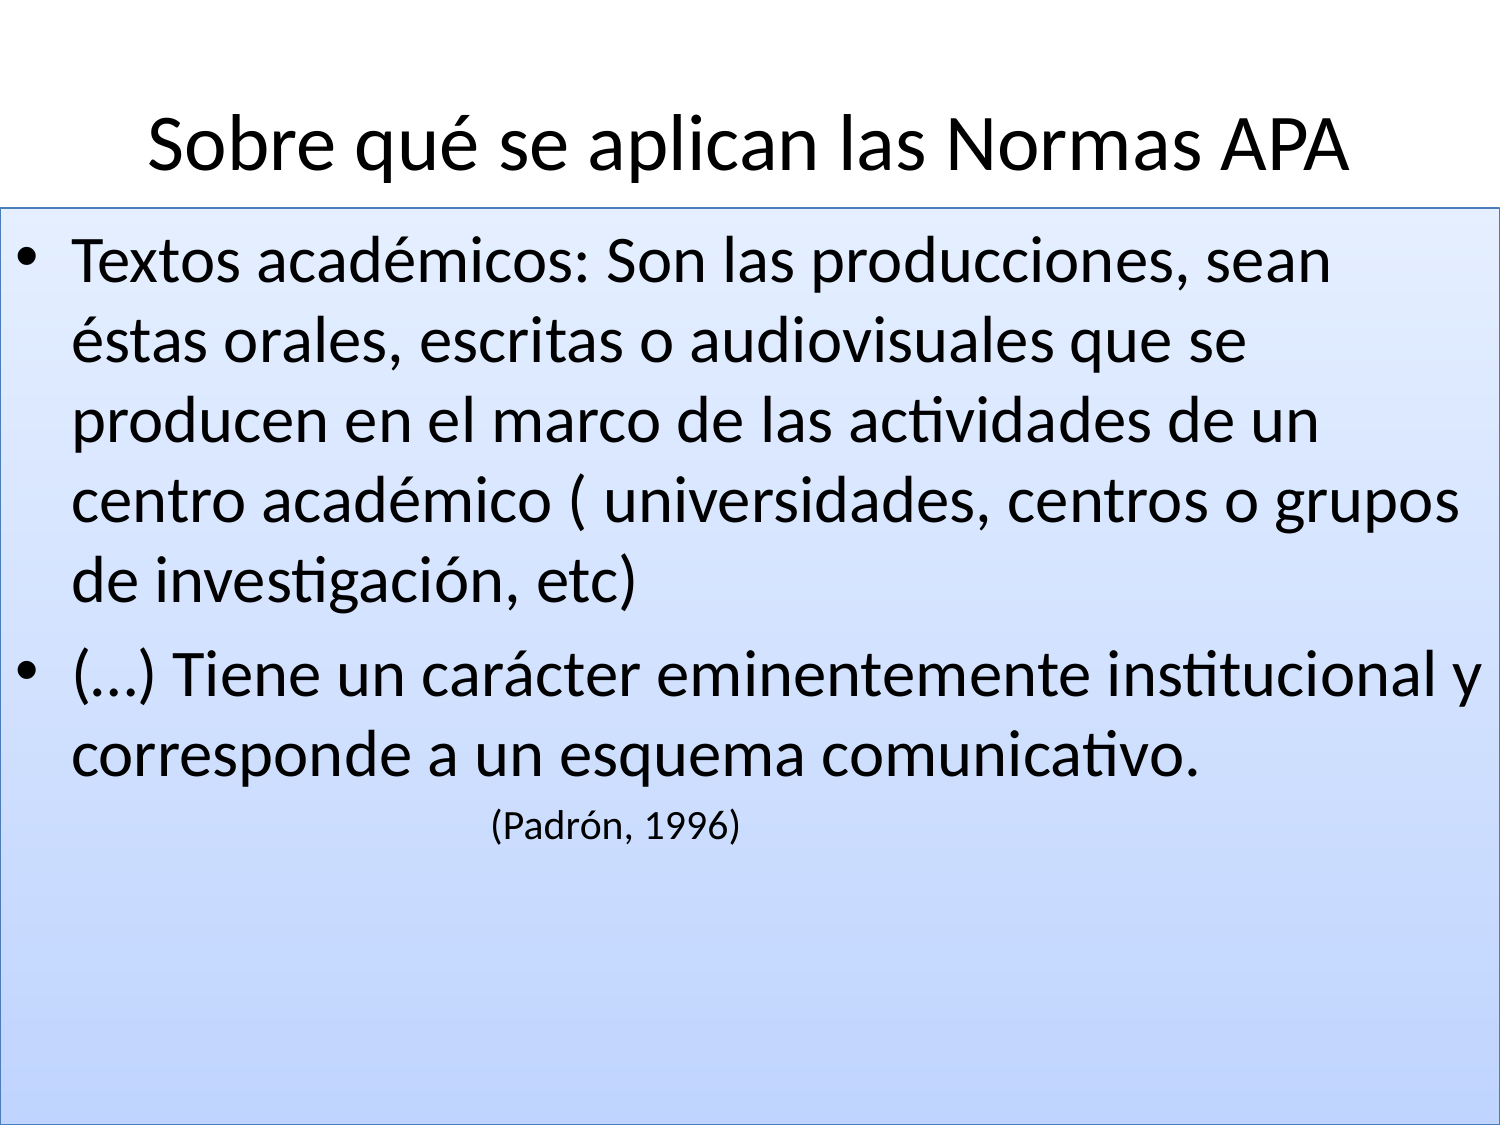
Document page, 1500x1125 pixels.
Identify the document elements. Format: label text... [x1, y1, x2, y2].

text_box Sobre qué se aplican las Normas APA [75, 45, 1425, 208]
text_box Textos académicos: Son las producciones, sean éstas orales, escritas o audiovisuales que se producen en el marco de las actividades de un centro académico ( universidades, centros o grupos de investigación, etc) (…) Tiene un carácter eminentemente institucional y corresponde a un esquema comunicativo. (Padrón, 1996) [0, 208, 1500, 1125]
